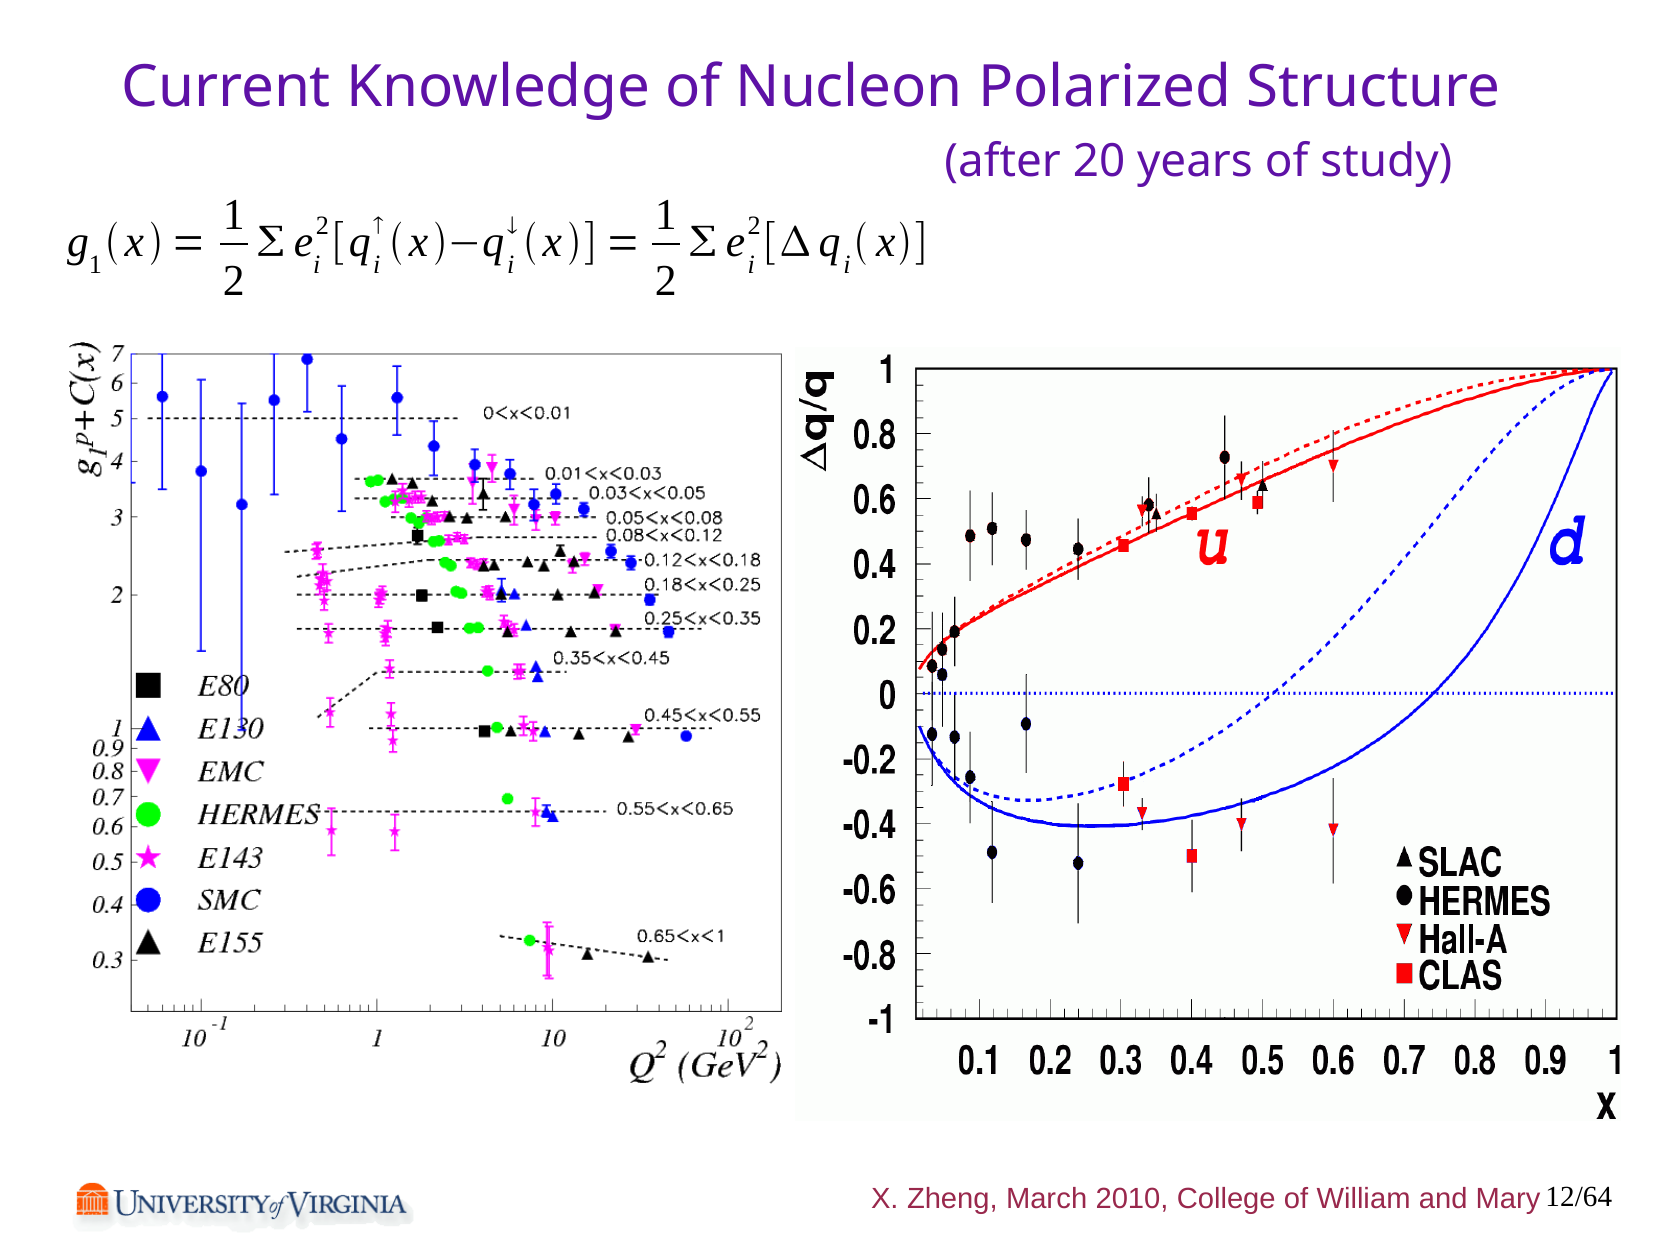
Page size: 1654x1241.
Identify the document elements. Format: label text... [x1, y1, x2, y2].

chart [53, 179, 938, 309]
picture [53, 1165, 427, 1241]
text_box Current Knowledge of Nucleon Polarized Structure (after 20 years of study) [62, 37, 1575, 198]
picture [795, 347, 1621, 1121]
picture [69, 342, 782, 1084]
